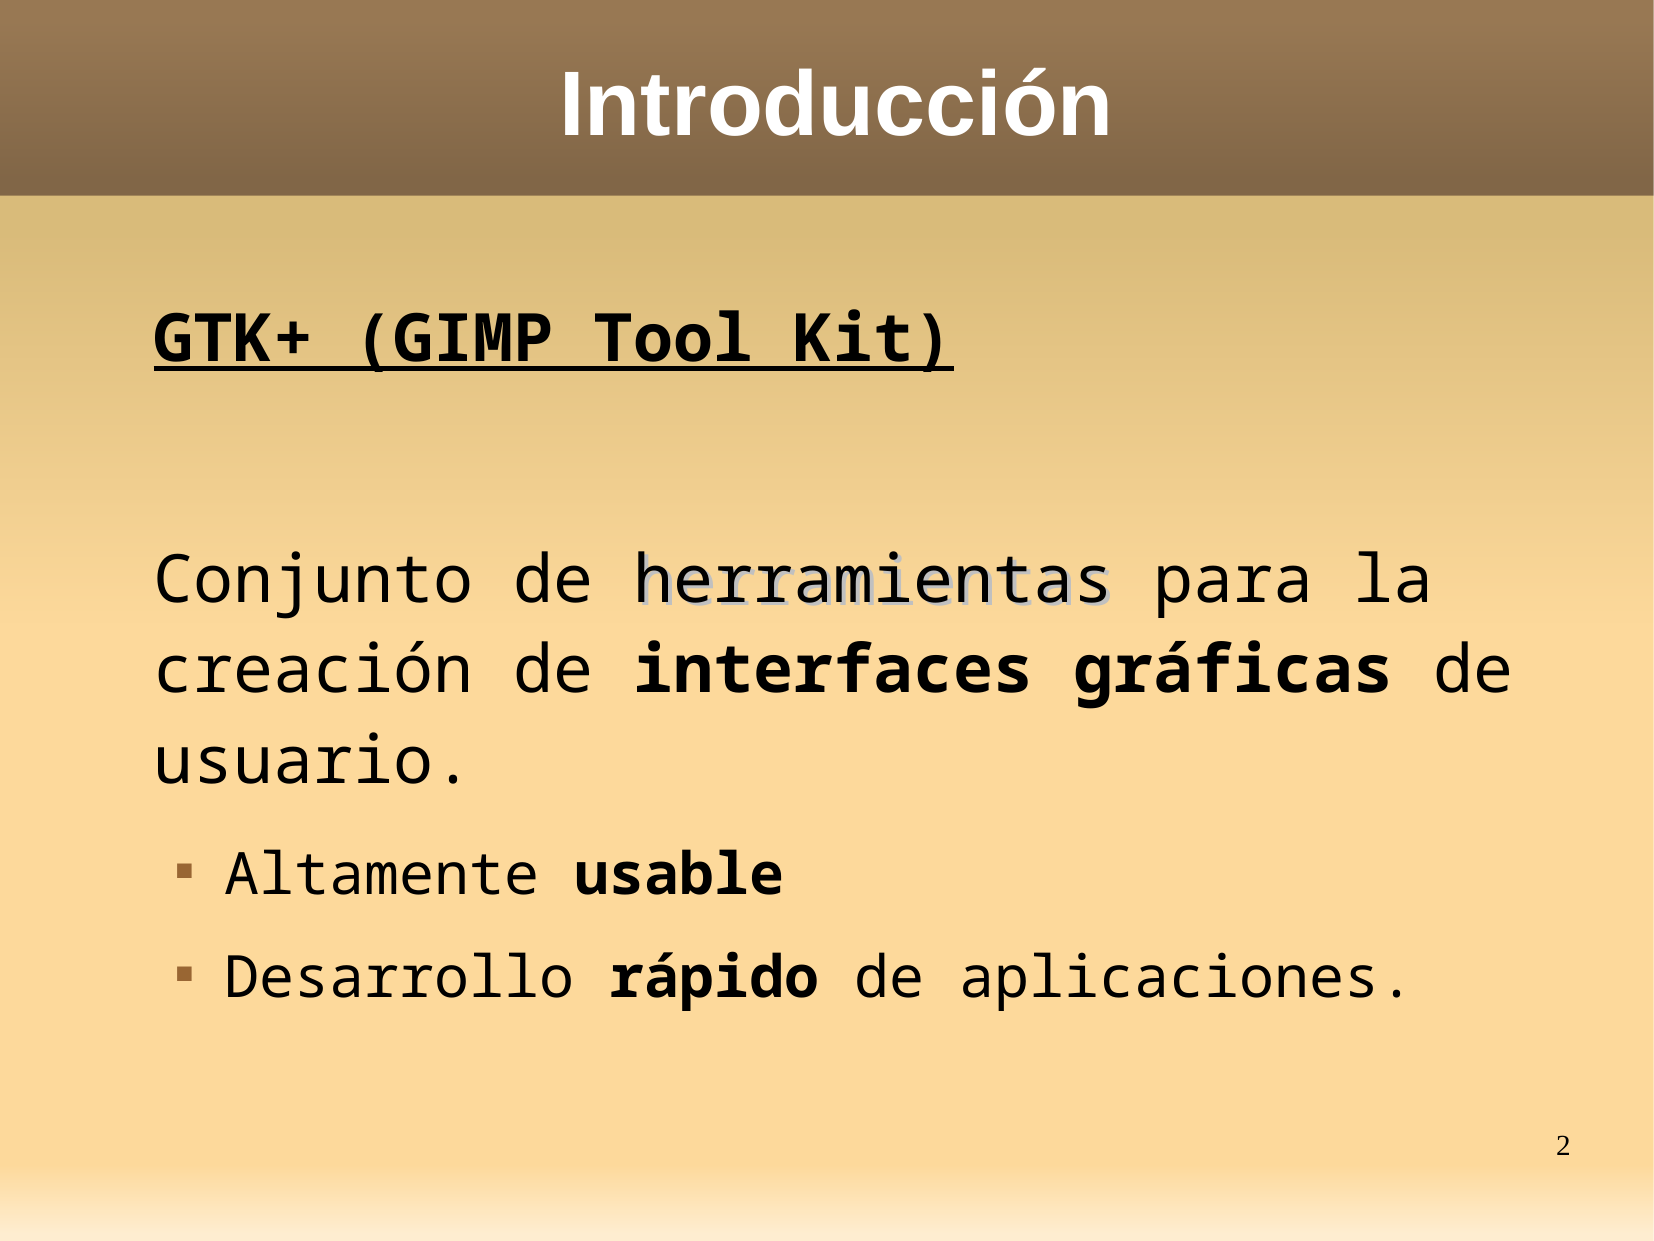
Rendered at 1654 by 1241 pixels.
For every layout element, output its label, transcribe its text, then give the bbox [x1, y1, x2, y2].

list GTK+ (GIMP Tool Kit) Conjunto de herramientas para la creación de interfaces gráficas de usuario. Altamente usable Desarrollo rápido de aplicaciones. [82, 290, 1571, 1094]
picture [0, 0, 1654, 1241]
title Introducción [76, 7, 1565, 200]
